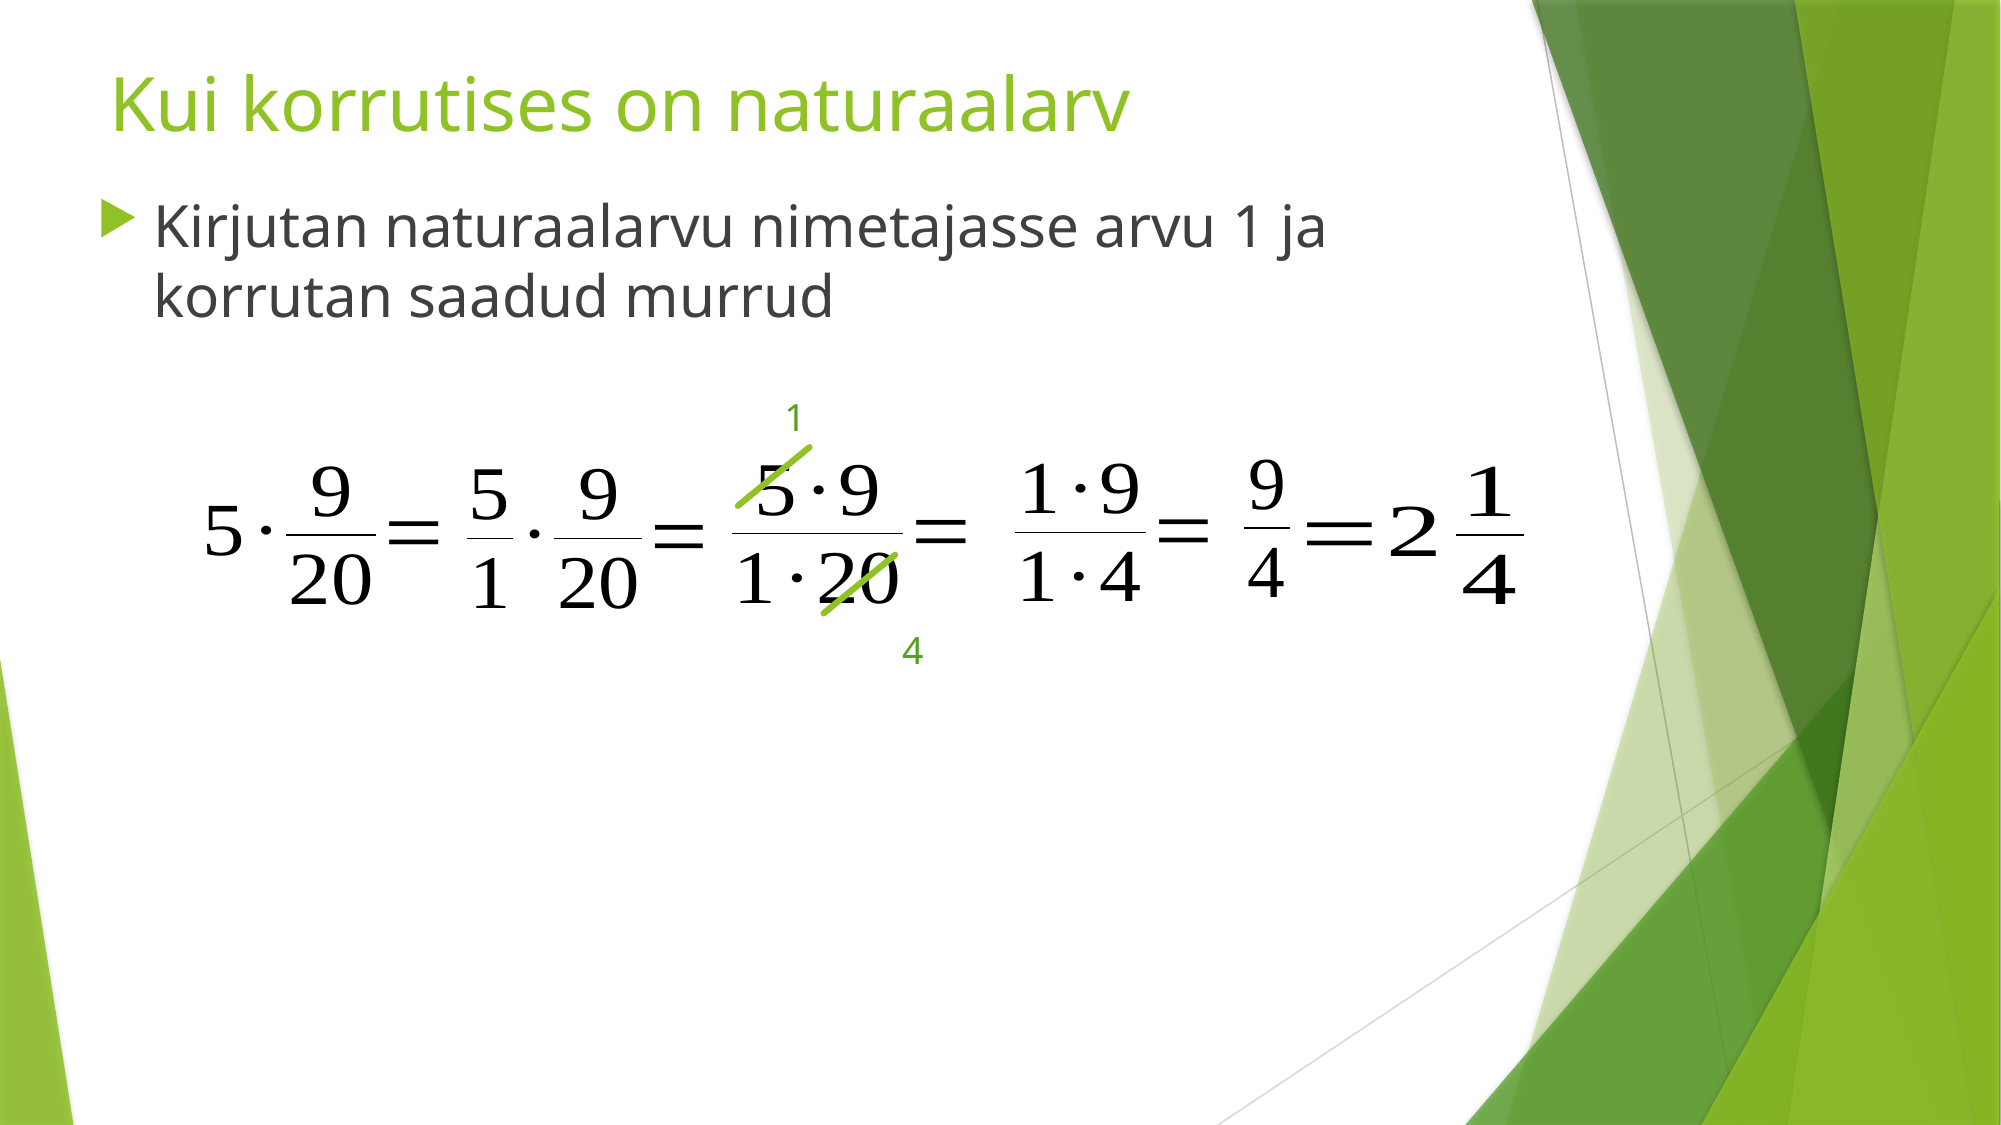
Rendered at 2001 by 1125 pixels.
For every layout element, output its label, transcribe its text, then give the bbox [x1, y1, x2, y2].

chart [1234, 442, 1538, 621]
title Kui korrutises on naturaalarv [94, 48, 1505, 266]
chart [193, 447, 986, 625]
list Kirjutan naturaalarvu nimetajasse arvu 1 ja korrutan saadud murrud [82, 182, 1449, 531]
chart [1004, 447, 1228, 618]
text_box 1 [769, 386, 821, 446]
text_box 4 [887, 619, 939, 680]
